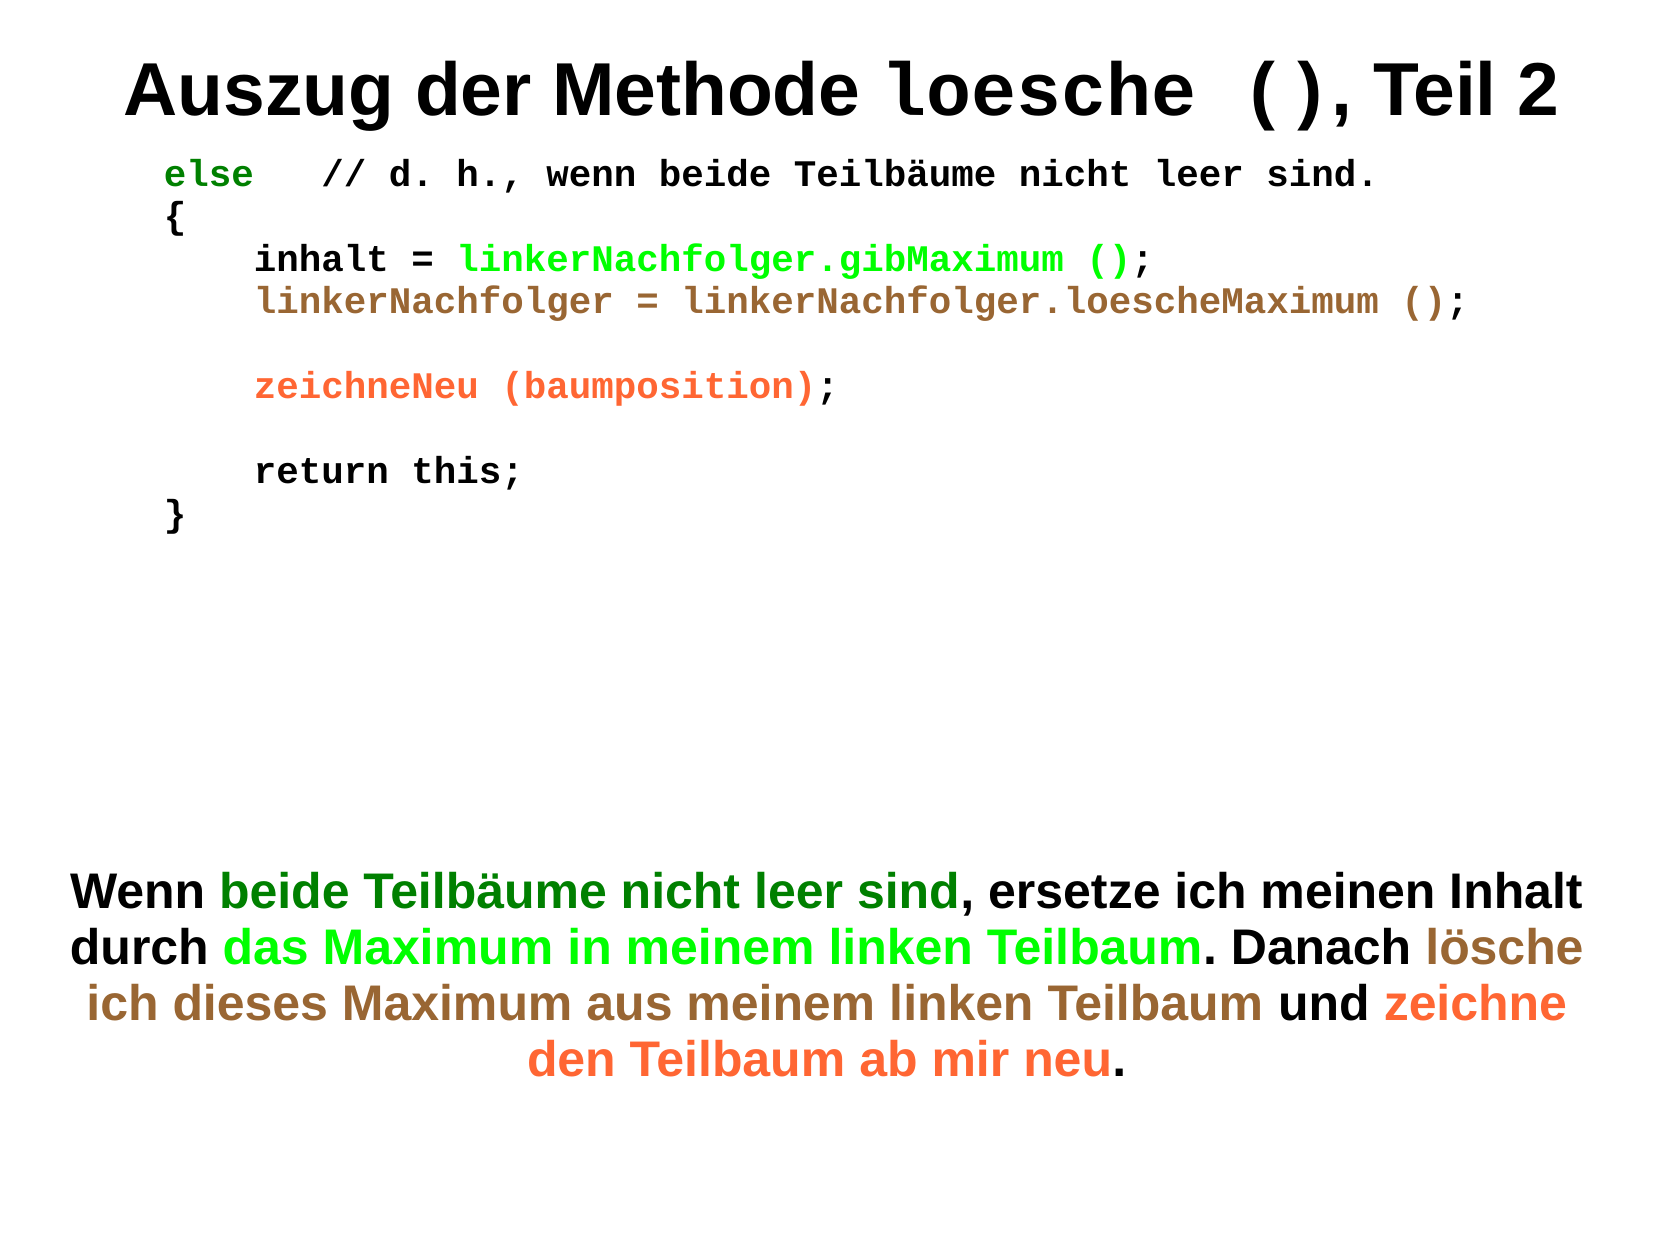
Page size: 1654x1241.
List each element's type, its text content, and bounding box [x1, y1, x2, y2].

text_box Wenn beide Teilbäume nicht leer sind, ersetze ich meinen Inhalt durch das Maximum in meinem linken Teilbaum. Danach lösche ich dieses Maximum aus meinem linken Teilbaum und zeichne den Teilbaum ab mir neu. [29, 856, 1625, 1100]
text_box else // d. h., wenn beide Teilbäume nicht leer sind. { inhalt = linkerNachfolger.gibMaximum (); linkerNachfolger = linkerNachfolger.loescheMaximum (); zeichneNeu (baumposition); return this; } [59, 147, 1625, 546]
text_box Auszug der Methode loesche (), Teil 2 [88, 39, 1595, 146]
